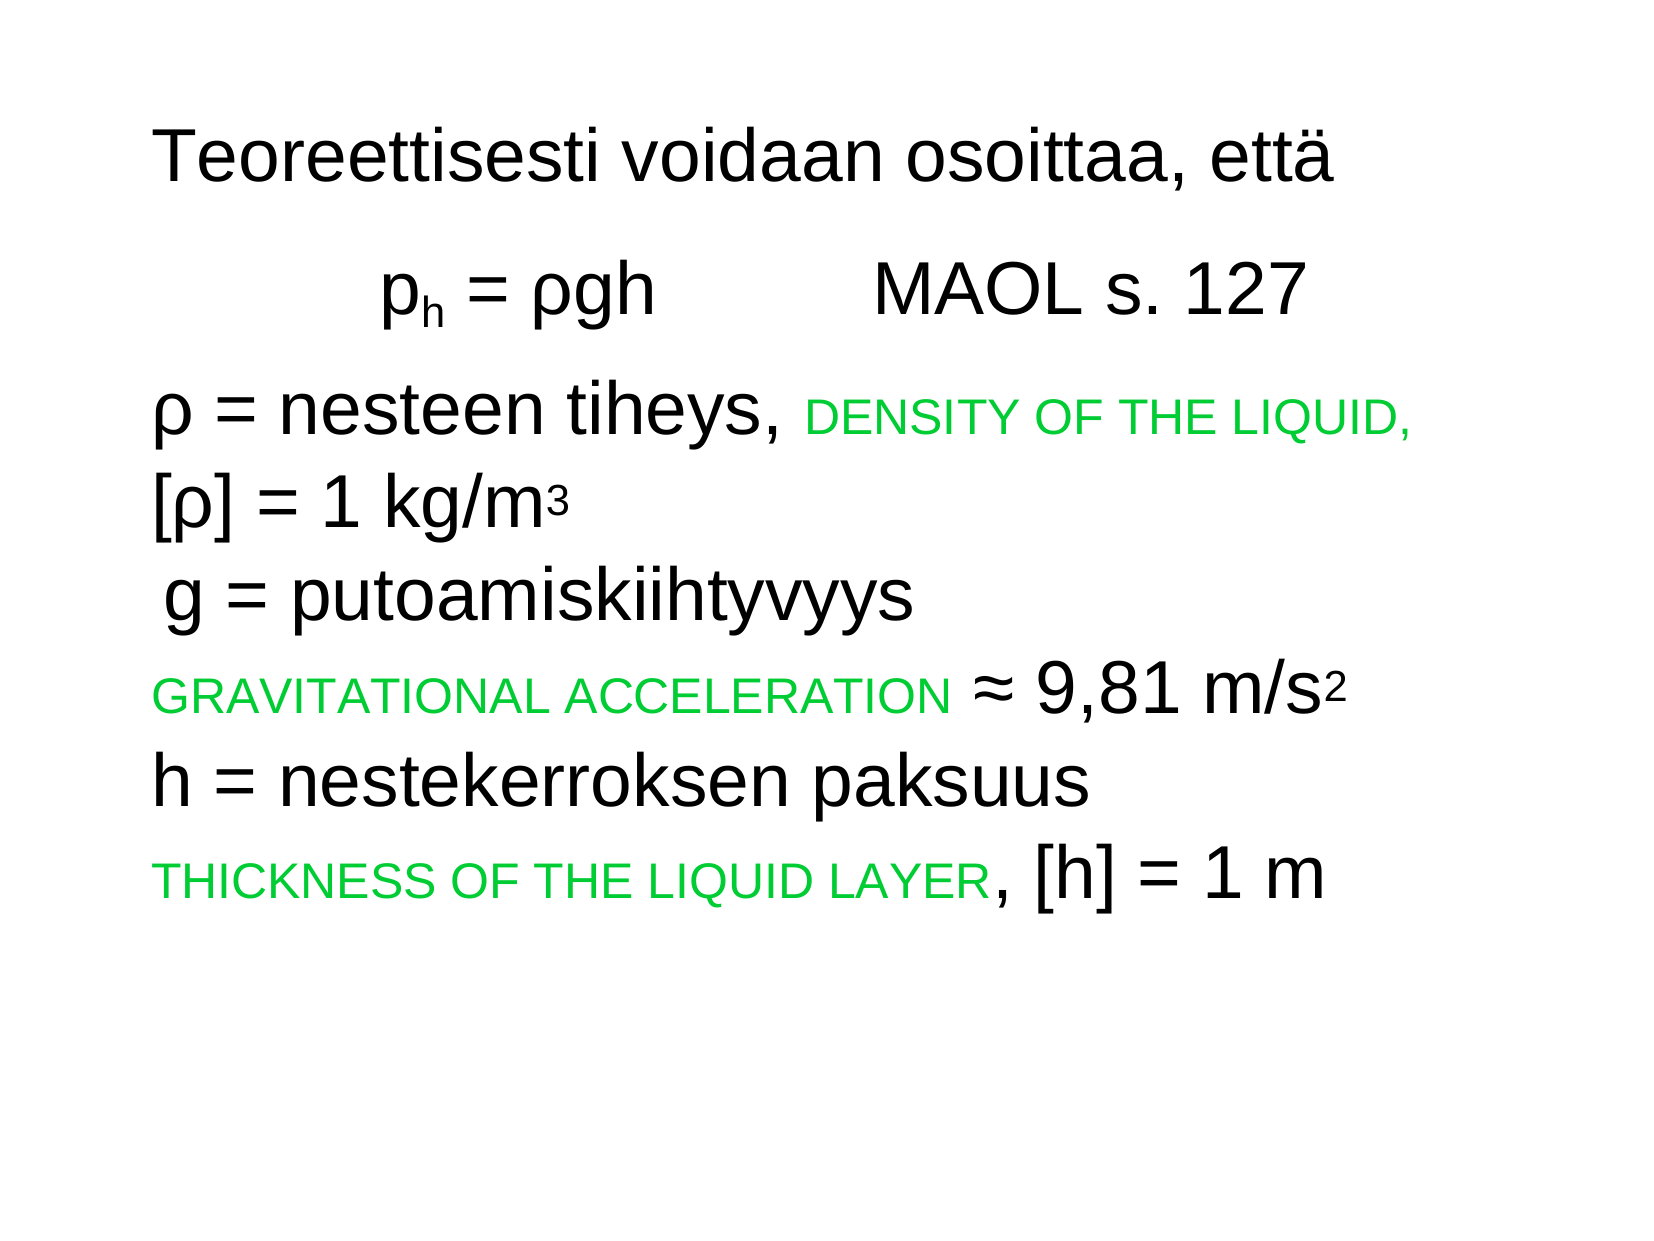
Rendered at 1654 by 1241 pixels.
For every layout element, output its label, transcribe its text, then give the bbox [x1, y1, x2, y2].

text_box Teoreettisesti voidaan osoittaa, että ph = ρgh MAOL s. 127 ρ = nesteen tiheys, DENSITY OF THE LIQUID, [ρ] = 1 kg/m3 g = putoamiskiihtyvyys GRAVITATIONAL ACCELERATION ≈ 9,81 m/s2 h = nestekerroksen paksuus THICKNESS OF THE LIQUID LAYER, [h] = 1 m [136, 98, 1619, 638]
